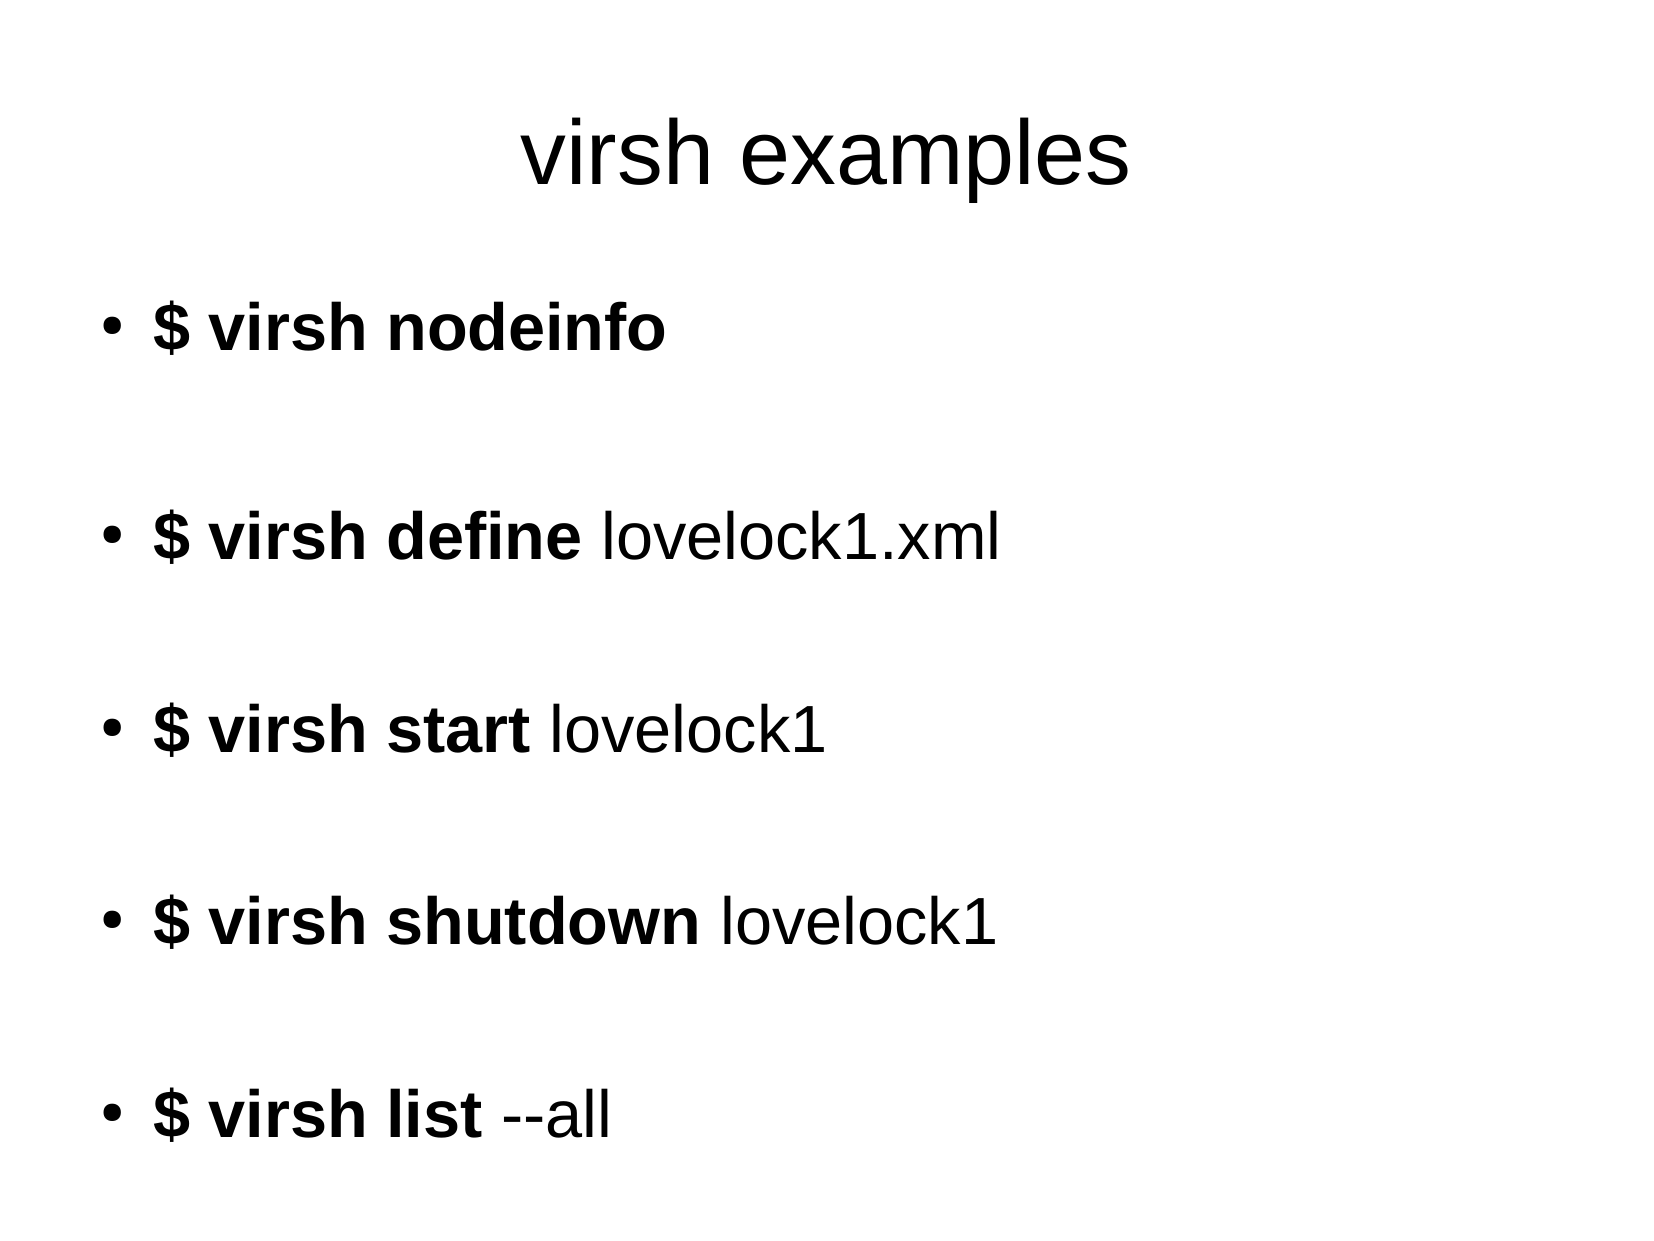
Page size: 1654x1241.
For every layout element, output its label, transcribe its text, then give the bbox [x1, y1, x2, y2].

title virsh examples [82, 49, 1571, 257]
list $ virsh nodeinfo $ virsh define lovelock1.xml $ virsh start lovelock1 $ virsh shutdown lovelock1 $ virsh list --all [82, 290, 1571, 1153]
